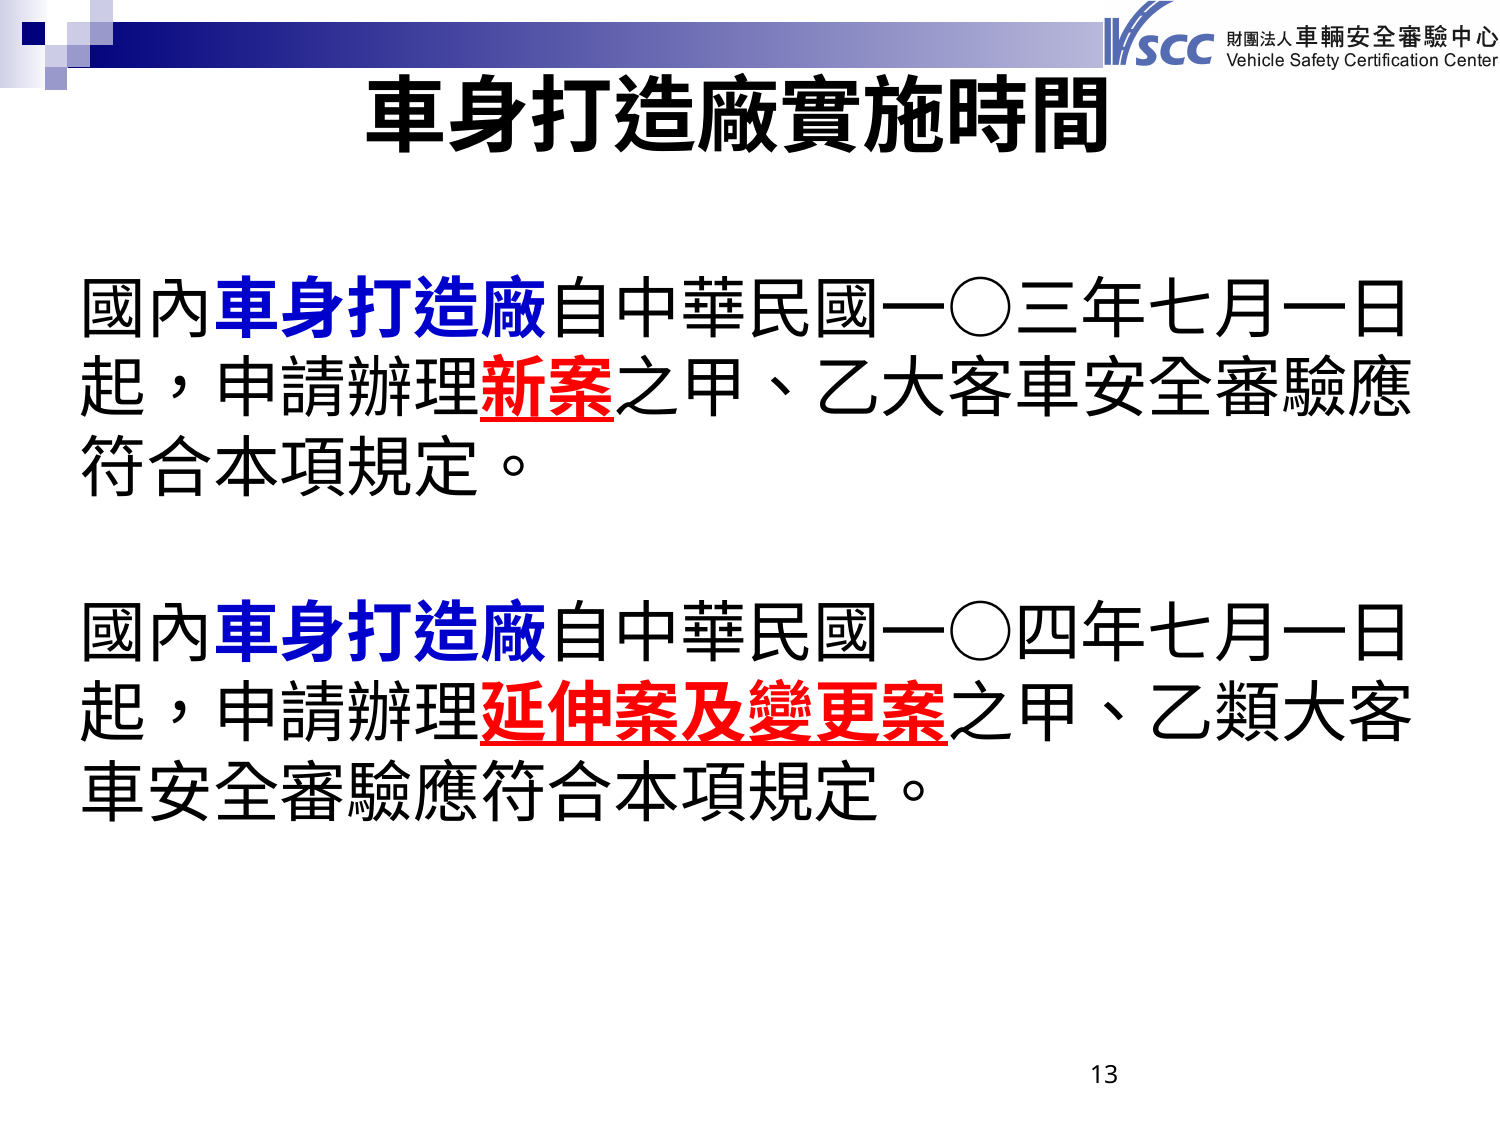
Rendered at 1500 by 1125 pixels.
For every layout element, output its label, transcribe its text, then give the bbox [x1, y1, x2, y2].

text_box 國內車身打造廠自中華民國一○三年七月一日起，申請辦理新案之甲、乙大客車安全審驗應符合本項規定。 [65, 232, 1465, 539]
text_box [1074, 1025, 1426, 1101]
text_box 國內車身打造廠自中華民國一○四年七月一日起，申請辦理延伸案及變更案之甲、乙類大客車安全審驗應符合本項規定。 [64, 582, 1459, 837]
text_box 車身打造廠實施時間 [348, 55, 1169, 161]
